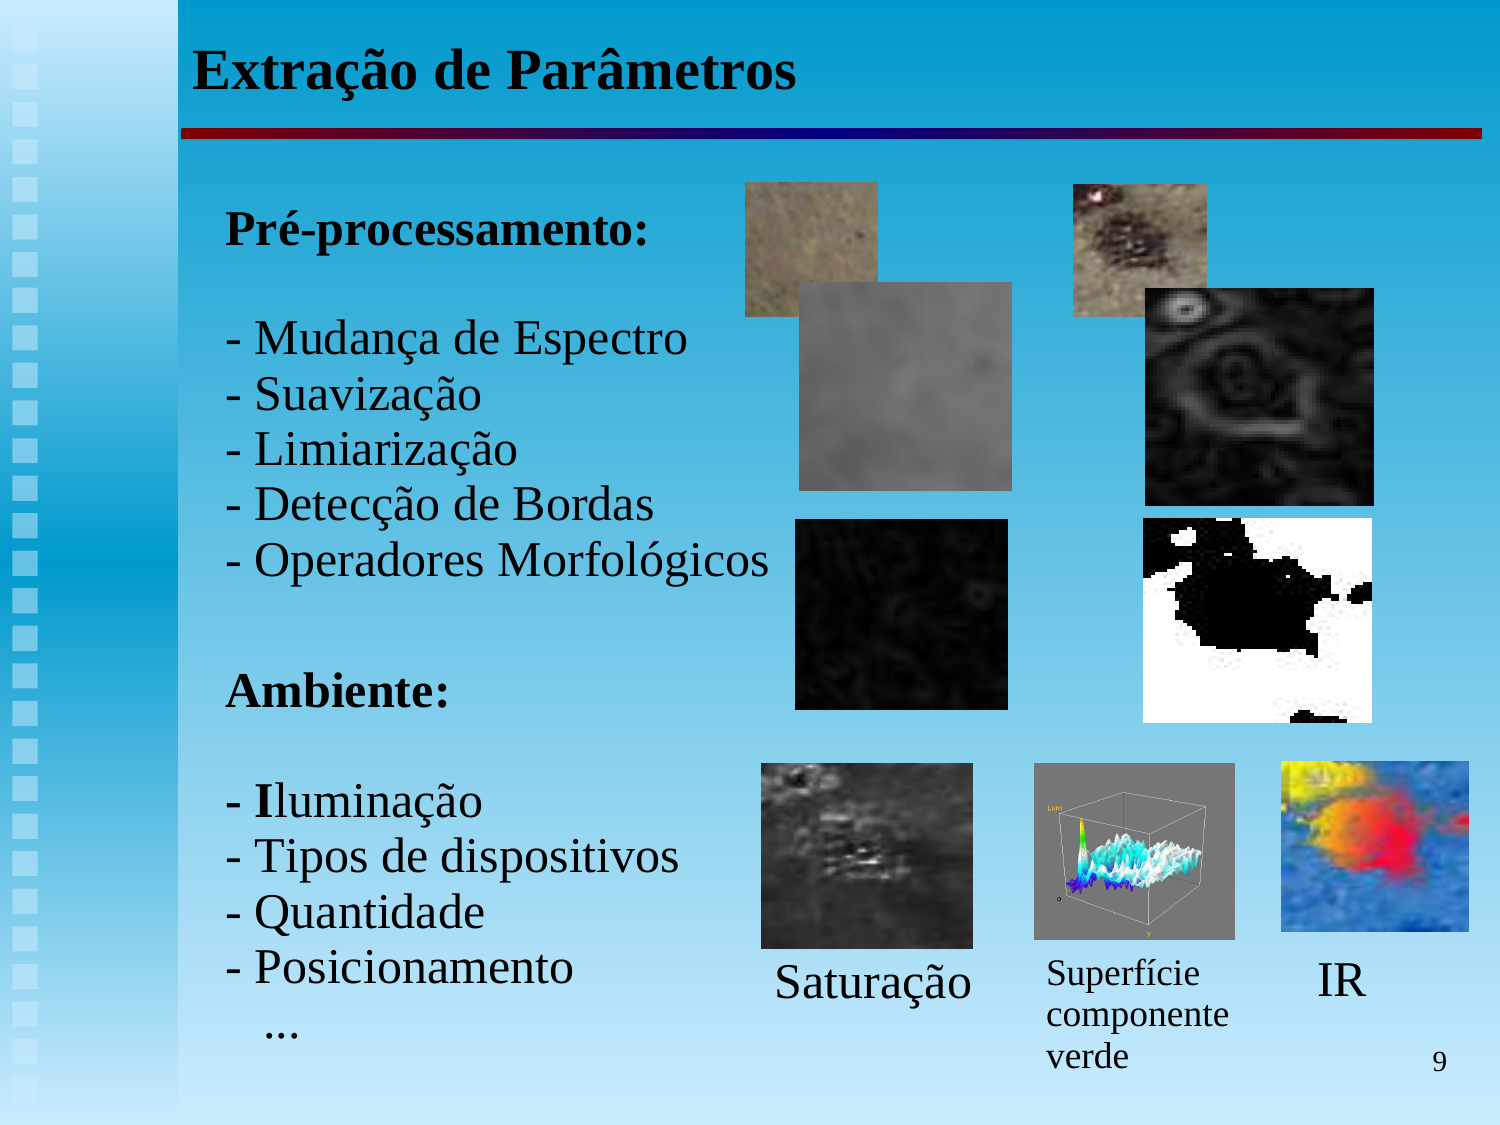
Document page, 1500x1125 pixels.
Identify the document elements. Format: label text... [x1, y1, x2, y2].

picture [745, 182, 1012, 491]
text_box Superfície componente verde [1046, 954, 1240, 1077]
title Extração de Parâmetros [177, 0, 1411, 191]
text_box Ambiente: - Iluminação - Tipos de dispositivos - Quantidade - Posicionamento ... [225, 666, 763, 1050]
text_box Saturação [774, 956, 973, 1009]
picture [1034, 763, 1235, 940]
picture [1073, 184, 1374, 506]
picture [795, 519, 1008, 710]
text_box Pré-processamento: - Mudança de Espectro - Suavização - Limiarização - Detecção de Bordas - Operadores Morfológicos [225, 203, 771, 587]
picture [763, 763, 973, 949]
picture [1281, 761, 1469, 932]
picture [1143, 518, 1372, 723]
text_box IR [1317, 954, 1368, 1007]
